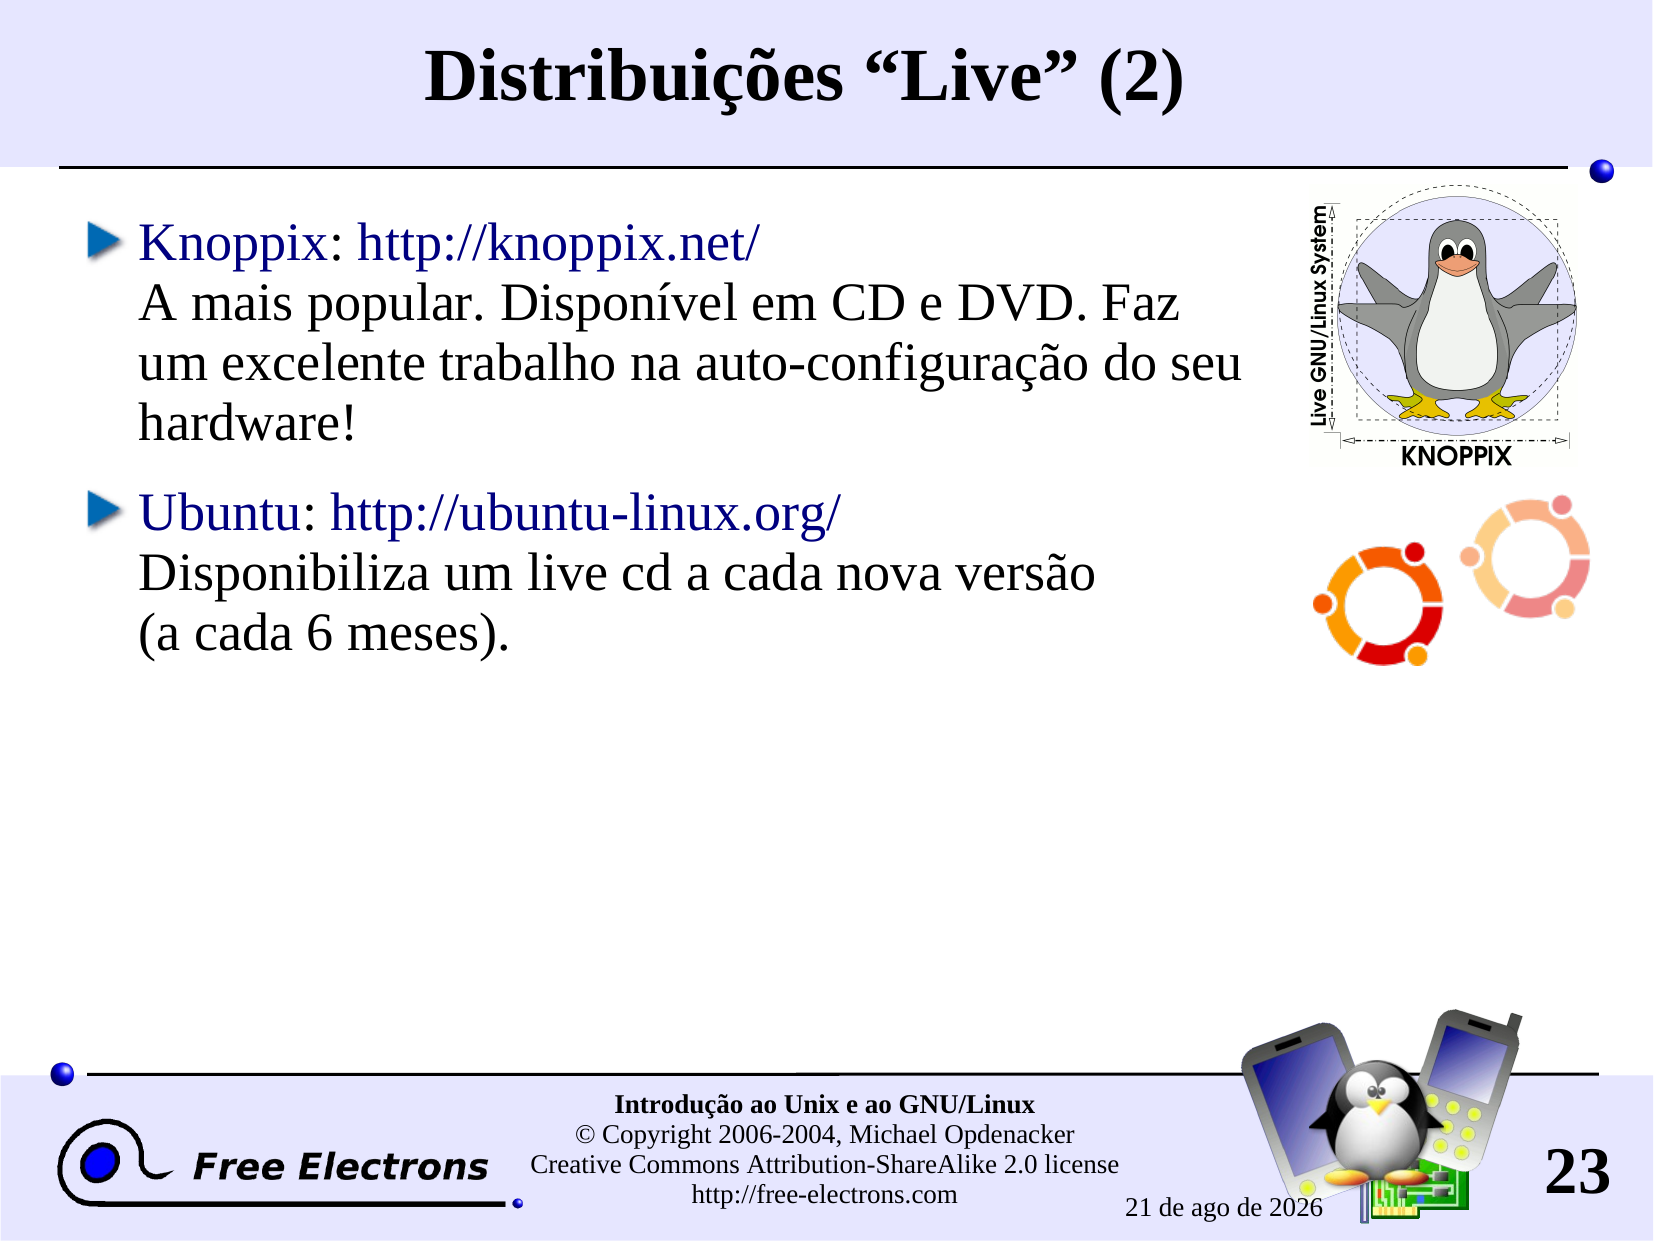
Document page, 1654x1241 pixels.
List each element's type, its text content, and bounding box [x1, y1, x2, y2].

list Knoppix: http://knoppix.net/ A mais popular. Disponível em CD e DVD. Faz um excelente trabalho na auto-configuração do seu hardware! Ubuntu: http://ubuntu-linux.org/ Disponibiliza um live cd a cada nova versão (a cada 6 meses). [68, 212, 1252, 1063]
title Distribuições “Live” (2) [60, 25, 1551, 124]
picture [50, 1108, 527, 1216]
picture [1230, 983, 1537, 1241]
picture [1313, 490, 1606, 667]
picture [1309, 184, 1578, 467]
picture [1285, 1199, 1292, 1215]
